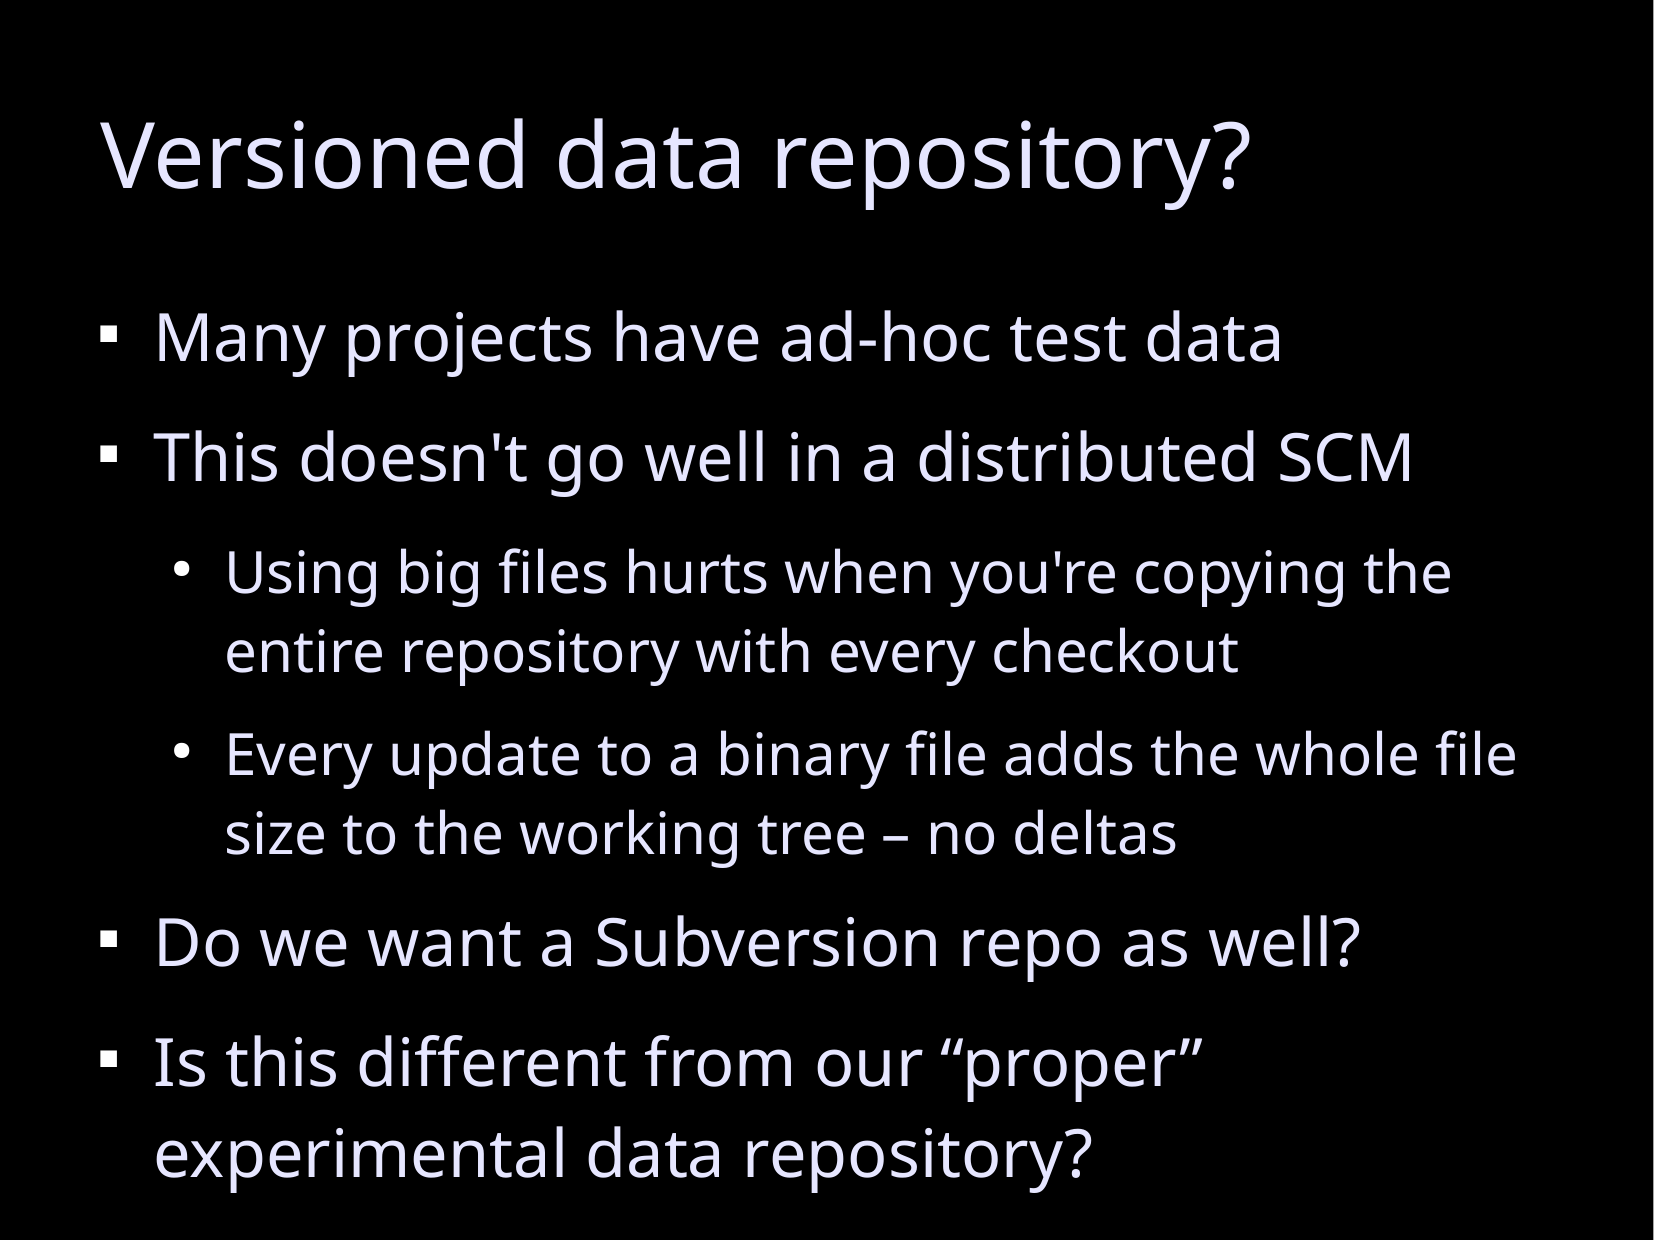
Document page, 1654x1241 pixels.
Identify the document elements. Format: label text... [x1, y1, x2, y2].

list Many projects have ad-hoc test data This doesn't go well in a distributed SCM Using big files hurts when you're copying the entire repository with every checkout Every update to a binary file adds the whole file size to the working tree – no deltas Do we want a Subversion repo as well? Is this different from our “proper” experimental data repository? [82, 290, 1571, 1109]
title Versioned data repository? [82, 56, 1571, 250]
